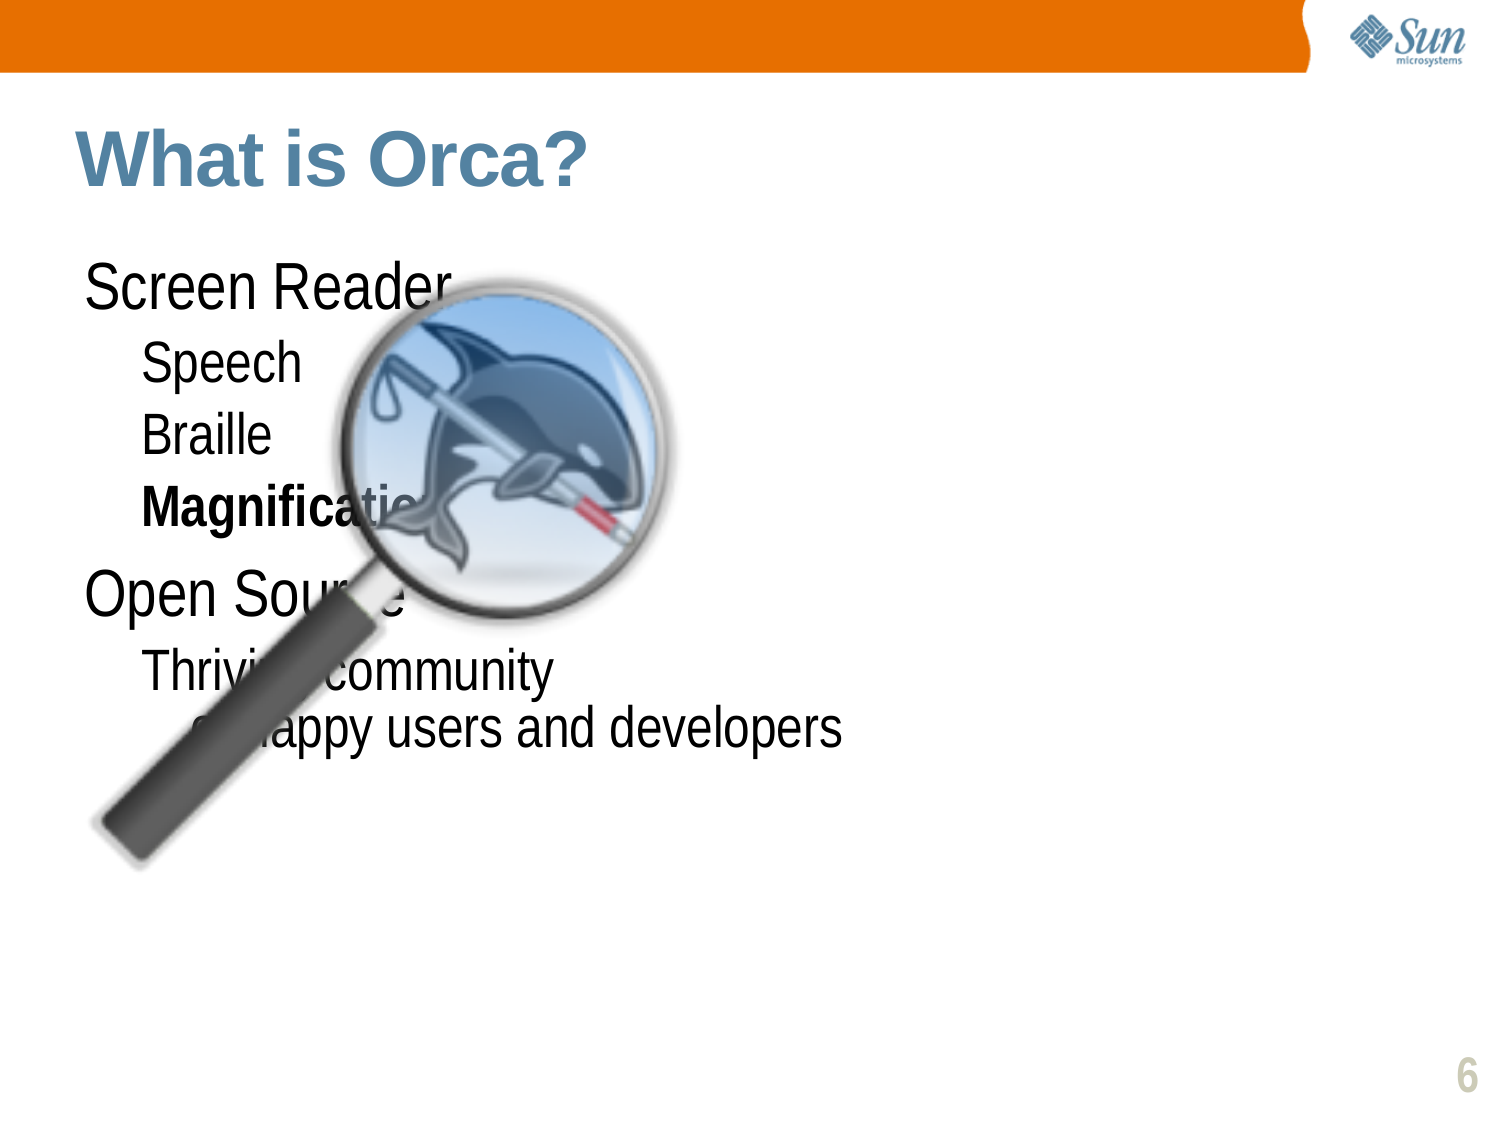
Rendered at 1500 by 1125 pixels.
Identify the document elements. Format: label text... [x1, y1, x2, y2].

list Screen Reader Speech Braille Magnification Open Source Thriving community of happy users and developers [749, 257, 1402, 1017]
picture [0, 0, 1500, 75]
picture [74, 263, 713, 901]
title What is Orca? [75, 122, 1438, 228]
